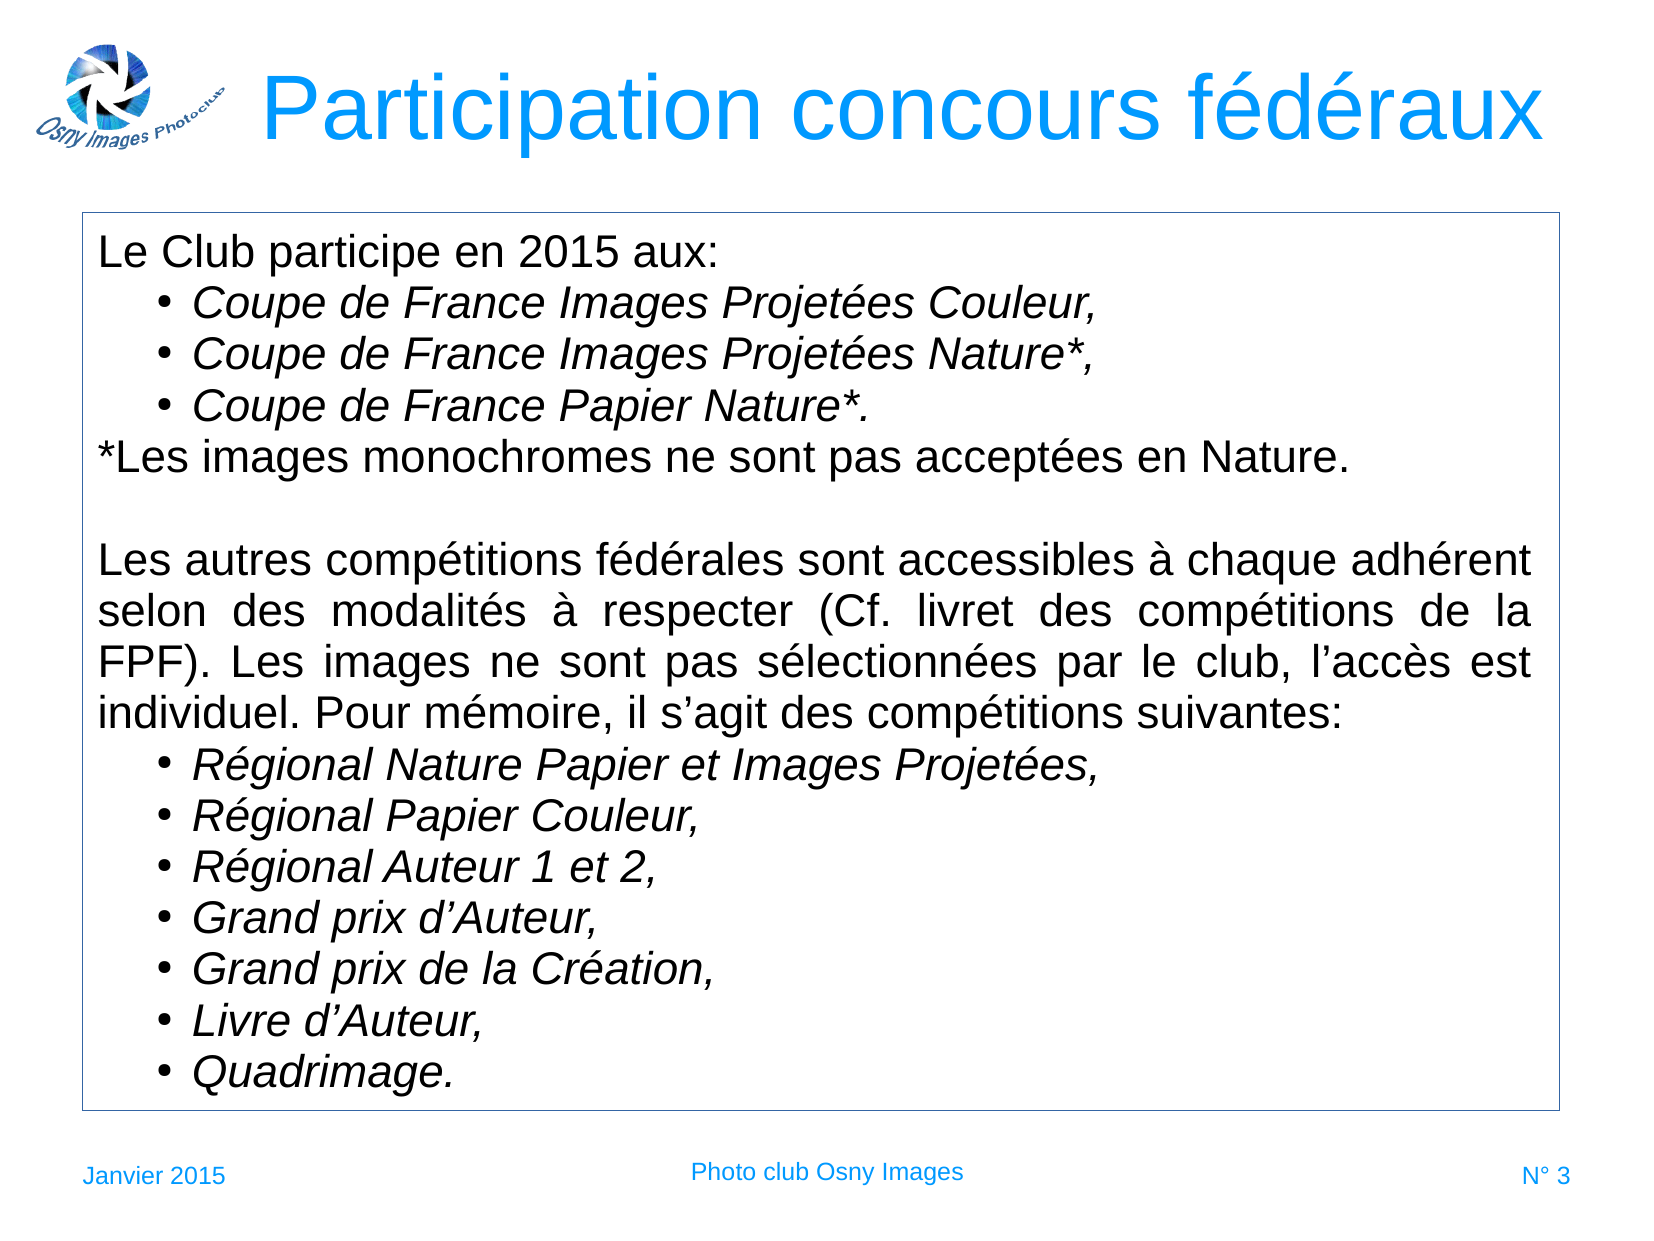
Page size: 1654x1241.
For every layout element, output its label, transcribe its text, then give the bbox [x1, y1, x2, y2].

title Participation concours fédéraux [159, 37, 1648, 178]
text_box Le Club participe en 2015 aux: Coupe de France Images Projetées Couleur, Coupe de France Images Projetées Nature*, Coupe de France Papier Nature*. *Les images monochromes ne sont pas acceptées en Nature. Les autres compétitions fédérales sont accessibles à chaque adhérent selon des modalités à respecter (Cf. livret des compétitions de la FPF). Les images ne sont pas sélectionnées par le club, l’accès est individuel. Pour mémoire, il s’agit des compétitions suivantes: Régional Nature Papier et Images Projetées, Régional Papier Couleur, Régional Auteur 1 et 2, Grand prix d’Auteur, Grand prix de la Création, Livre d’Auteur, Quadrimage. [82, 218, 1548, 1105]
picture [11, 11, 258, 163]
